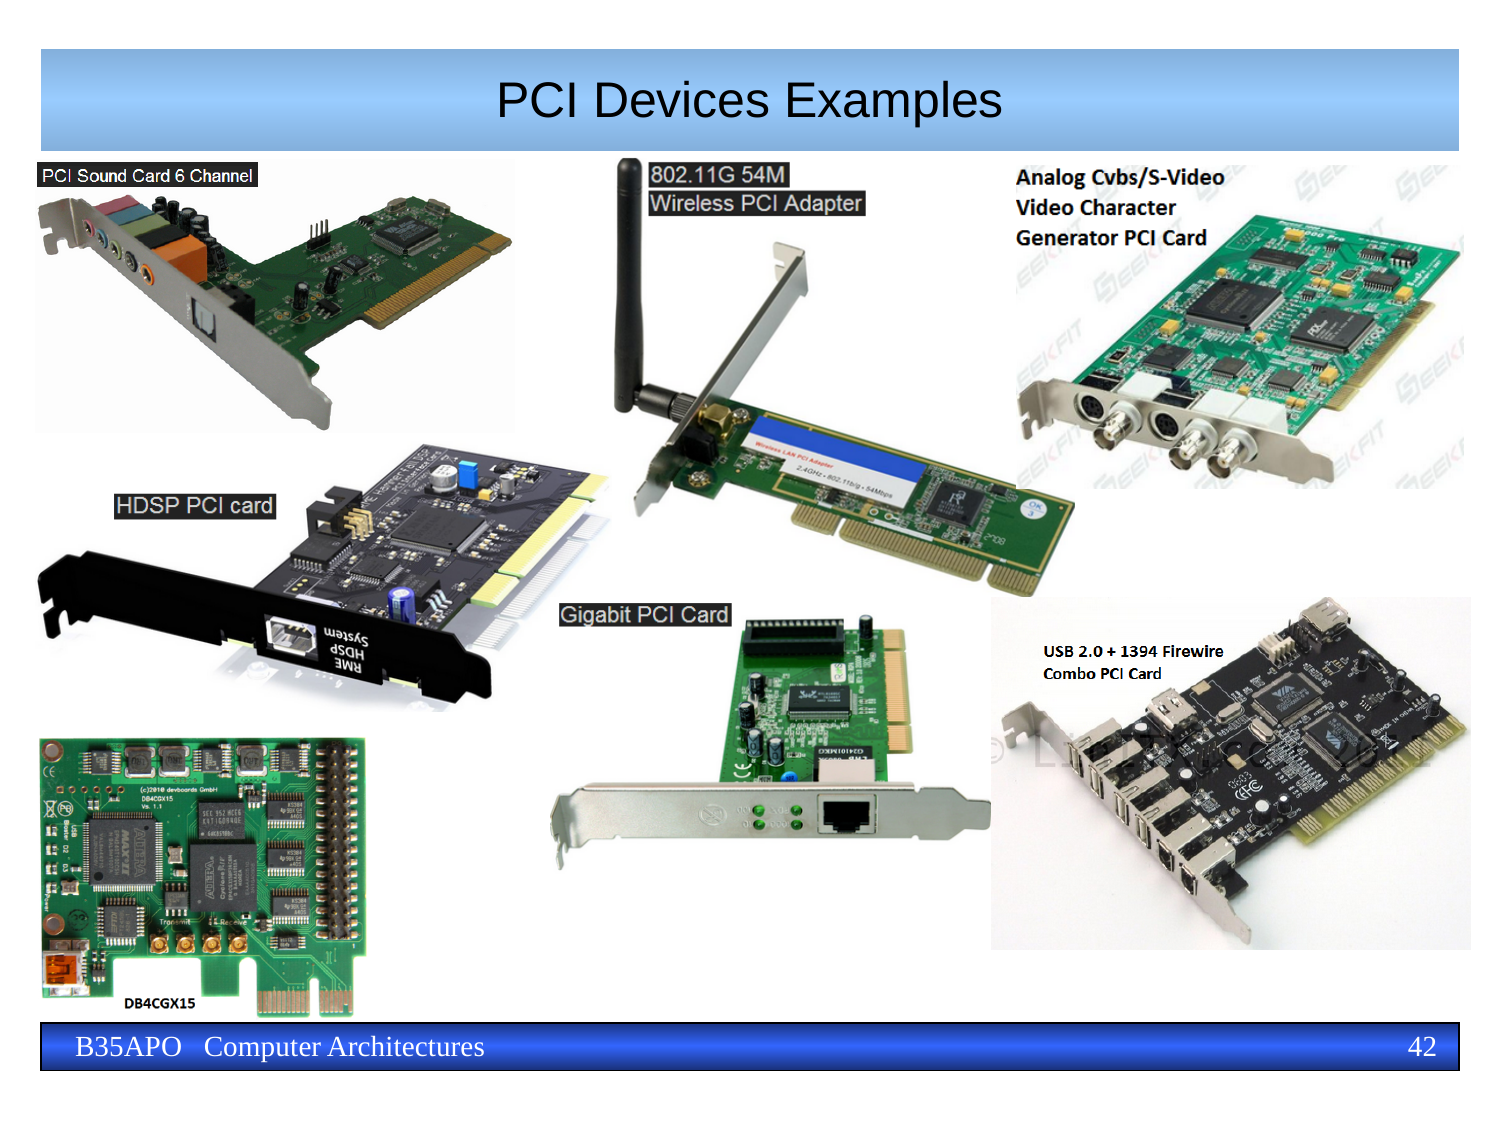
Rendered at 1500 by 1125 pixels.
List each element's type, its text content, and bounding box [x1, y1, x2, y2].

picture [35, 154, 1471, 950]
title PCI Devices Examples [41, 49, 1459, 151]
picture [35, 735, 369, 1020]
